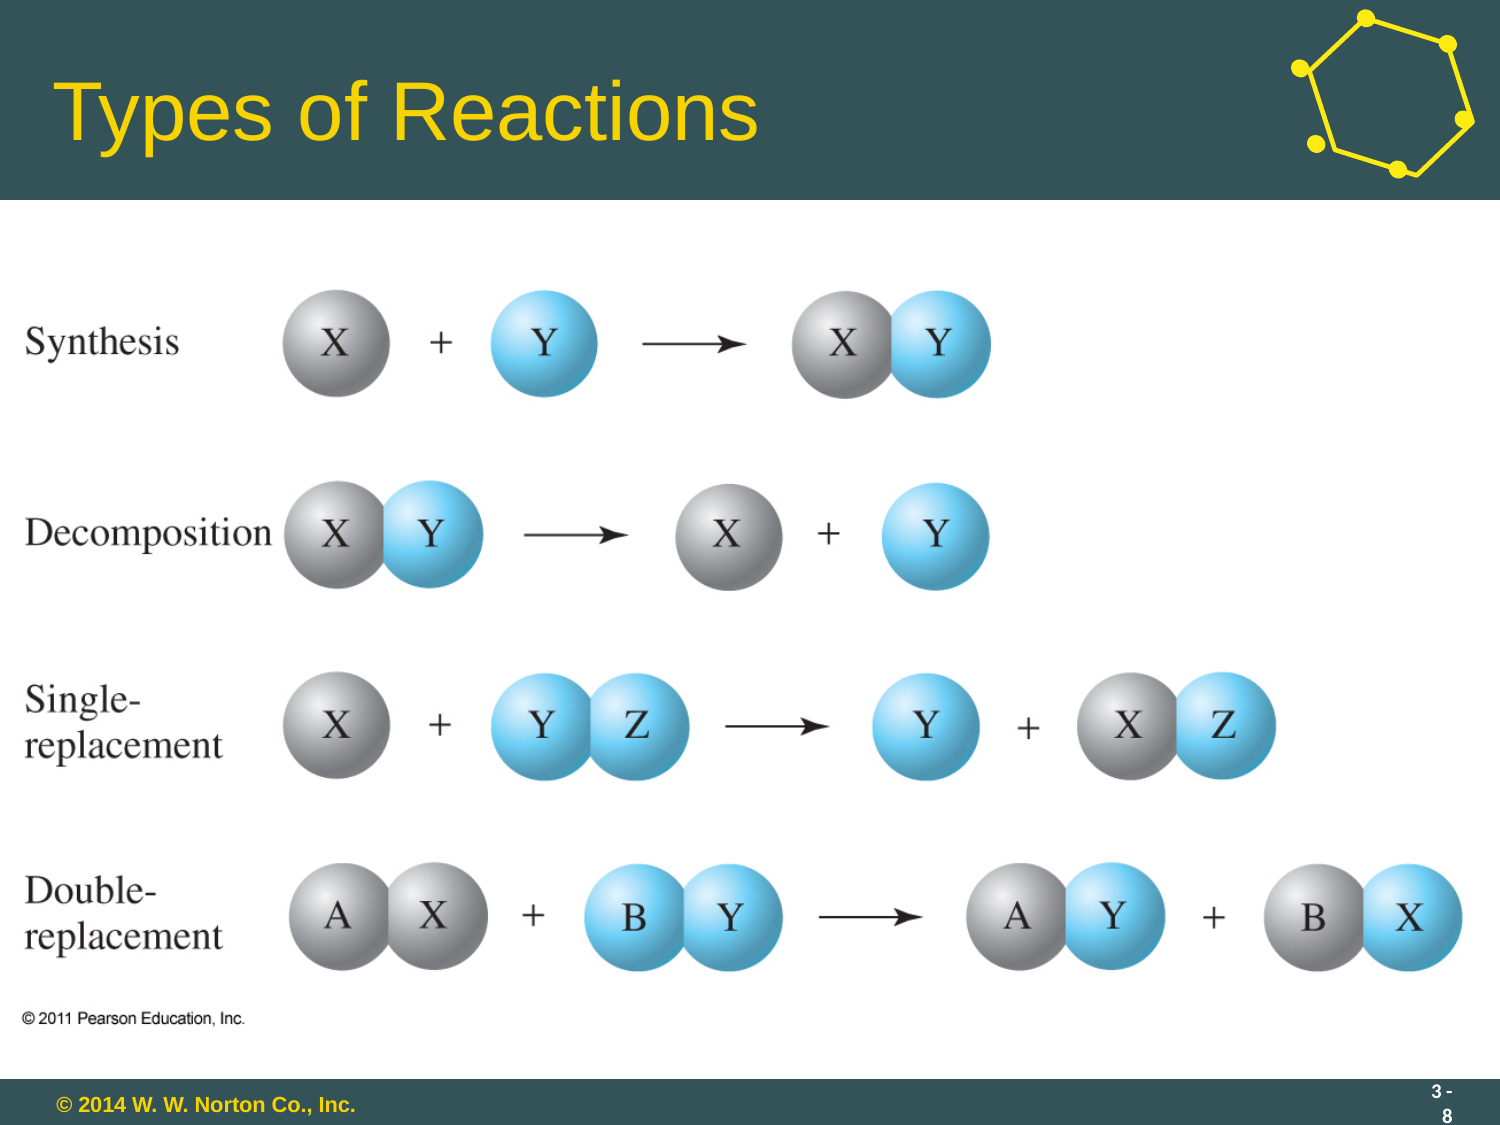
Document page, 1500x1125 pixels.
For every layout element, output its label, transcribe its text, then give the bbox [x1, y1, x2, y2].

picture [0, 268, 1486, 1062]
slide_number 3 - <number> [1411, 1086, 1468, 1119]
title Types of Reactions [37, 19, 1118, 195]
